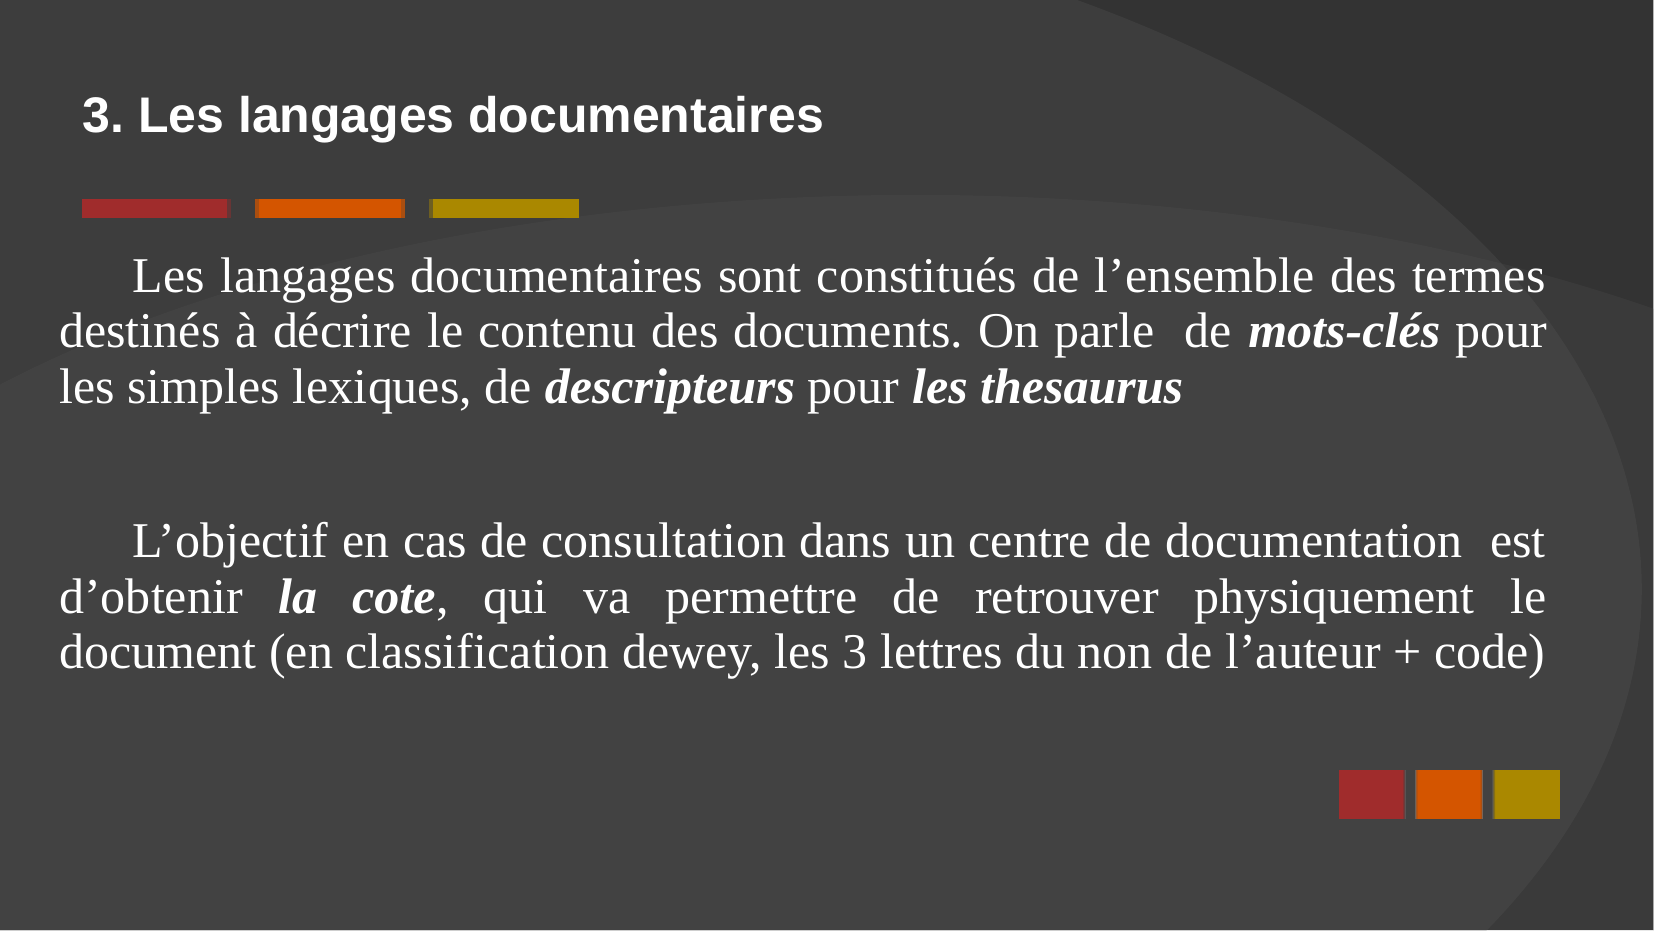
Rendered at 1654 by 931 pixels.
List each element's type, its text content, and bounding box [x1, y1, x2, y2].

list Les langages documentaires sont constitués de l’ensemble des termes destinés à décrire le contenu des documents. On parle de mots-clés pour les simples lexiques, de descripteurs pour les thesaurus L’objectif en cas de consultation dans un centre de documentation est d’obtenir la cote, qui va permettre de retrouver physiquement le document (en classification dewey, les 3 lettres du non de l’auteur + code) [59, 248, 1548, 788]
picture [82, 199, 579, 218]
title 3. Les langages documentaires [82, 37, 1571, 193]
picture [1339, 770, 1560, 819]
